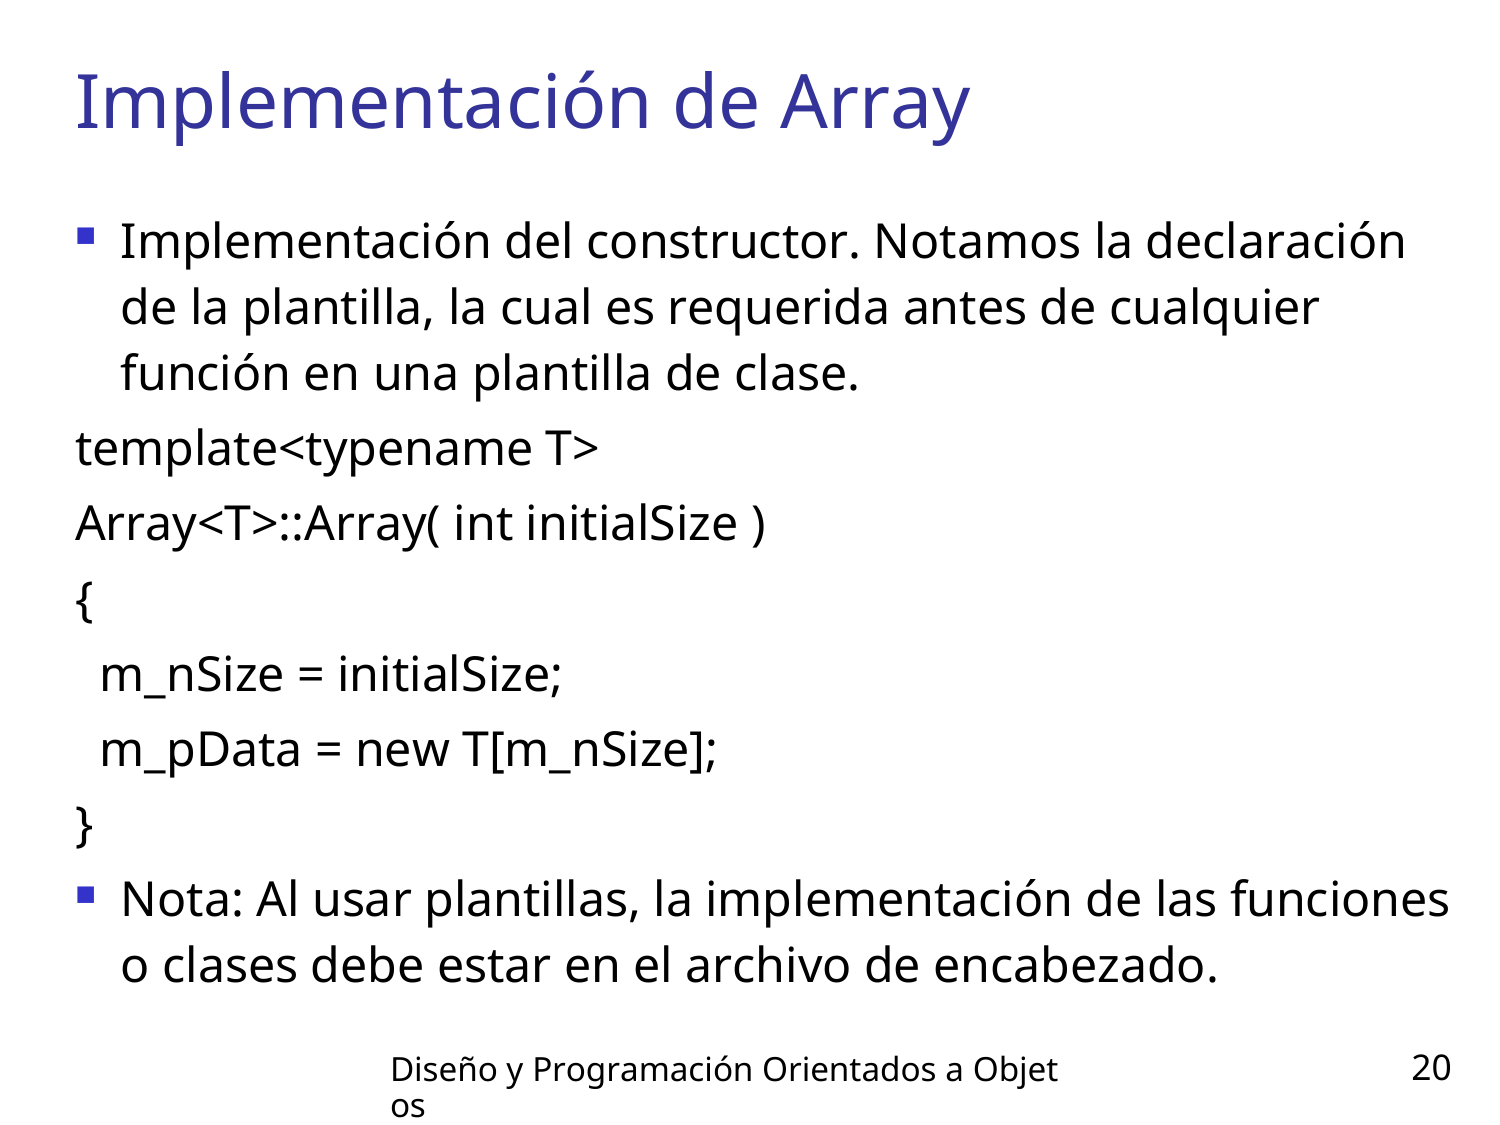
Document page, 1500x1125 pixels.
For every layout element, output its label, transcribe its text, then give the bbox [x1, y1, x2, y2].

title Implementación de Array [75, 18, 1466, 181]
list Implementación del constructor. Notamos la declaración de la plantilla, la cual es requerida antes de cualquier función en una plantilla de clase. template<typename T> Array<T>::Array( int initialSize )‏ { m_nSize = initialSize; m_pData = new T[m_nSize]; } Nota: Al usar plantillas, la implementación de las funciones o clases debe estar en el archivo de encabezado. [75, 207, 1462, 1013]
